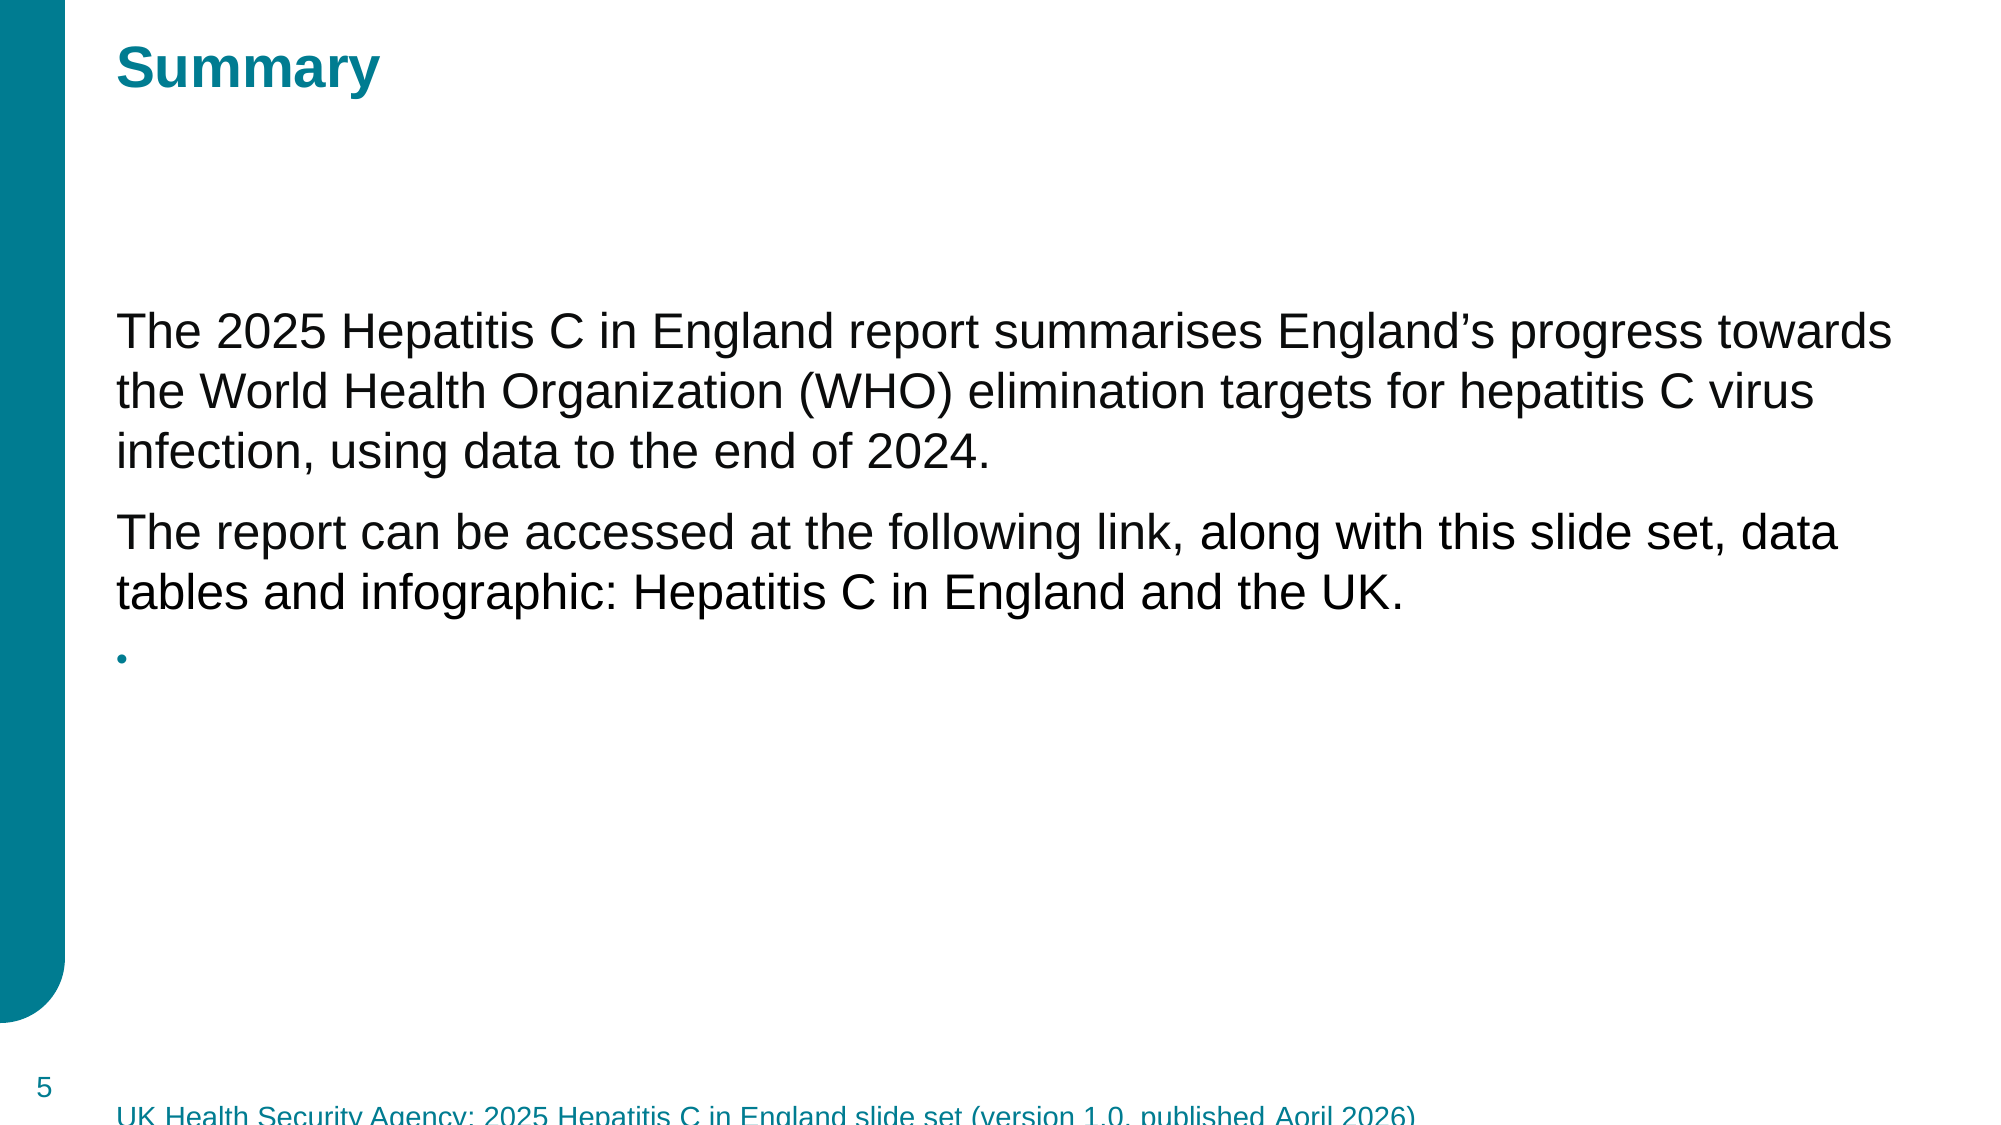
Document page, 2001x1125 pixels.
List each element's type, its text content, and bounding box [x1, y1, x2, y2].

text_box [21, 1056, 118, 1117]
list The 2025 Hepatitis C in England report summarises England’s progress towards the World Health Organization (WHO) elimination targets for hepatitis C virus infection, using data to the end of 2024. The report can be accessed at the following link, along with this slide set, data tables and infographic: Hepatitis C in England and the UK. [101, 291, 1926, 1005]
text_box UK Health Security Agency: 2025 Hepatitis C in England slide set (version 1.0, published Aoril 2026) [101, 1056, 1743, 1116]
title Summary [101, 29, 1926, 189]
